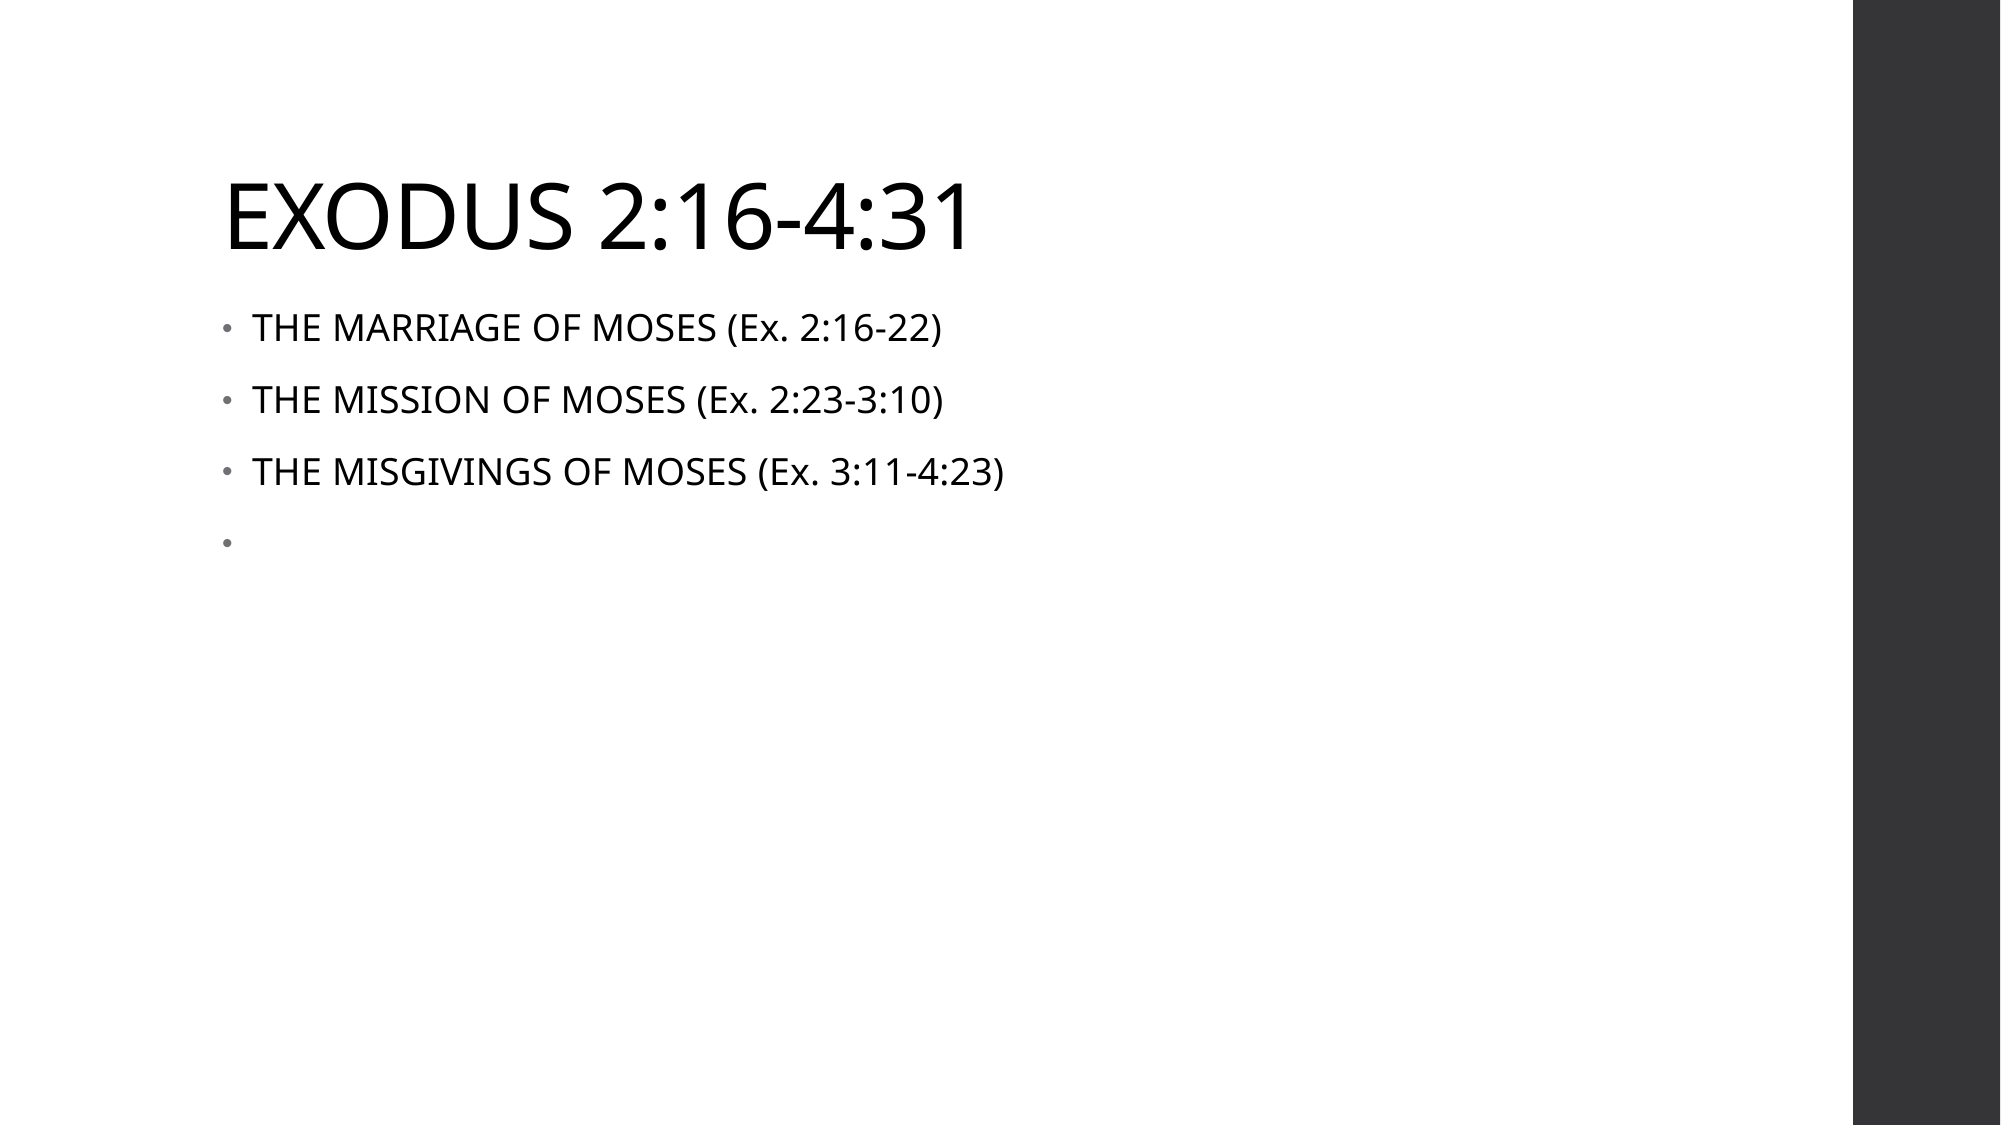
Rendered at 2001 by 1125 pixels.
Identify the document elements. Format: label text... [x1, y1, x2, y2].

list THE MARRIAGE OF MOSES (Ex. 2:16-22) THE MISSION OF MOSES (Ex. 2:23-3:10) THE MISGIVINGS OF MOSES (Ex. 3:11-4:23) [206, 299, 1617, 1014]
title EXODUS 2:16-4:31 [206, 60, 1797, 278]
